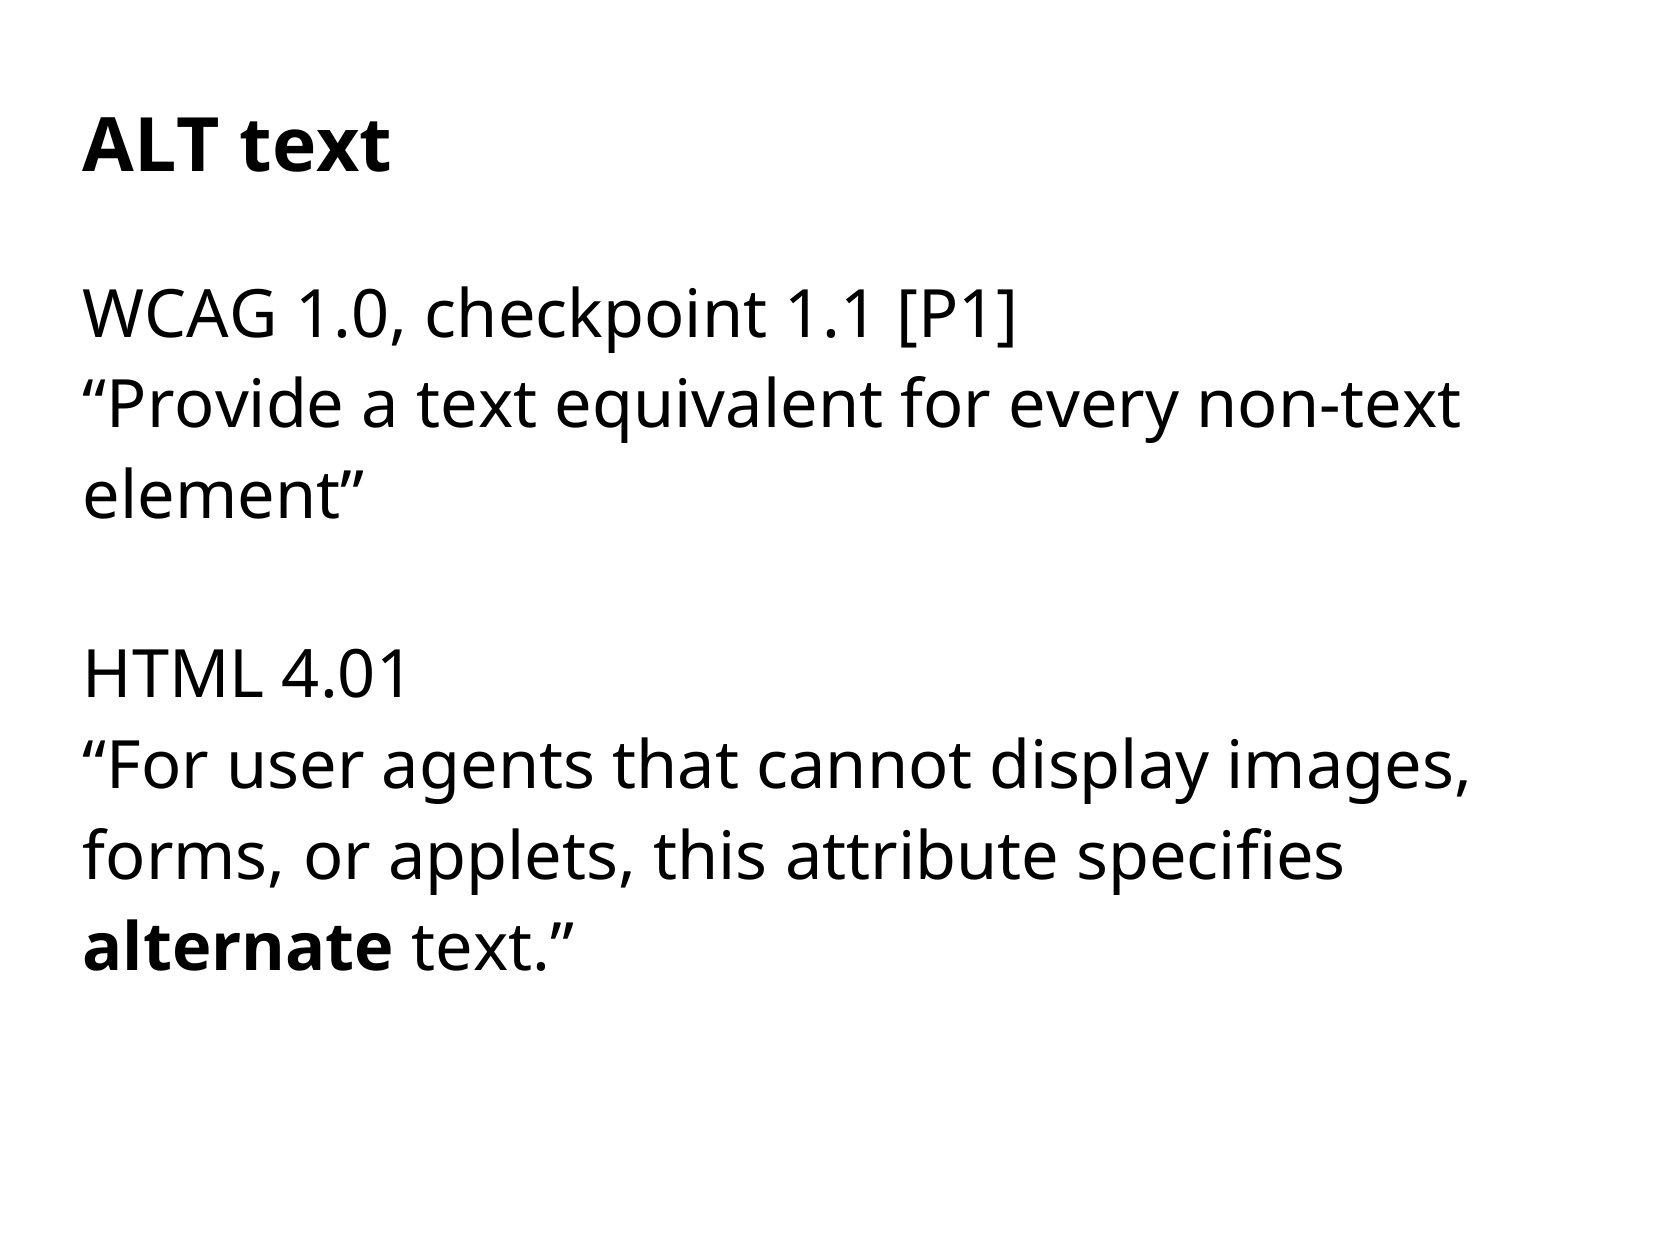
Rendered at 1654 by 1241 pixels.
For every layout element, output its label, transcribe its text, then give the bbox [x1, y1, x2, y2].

title ALT text [82, 86, 1571, 200]
list WCAG 1.0, checkpoint 1.1 [P1] “Provide a text equivalent for every non-text element” HTML 4.01 “For user agents that cannot display images, forms, or applets, this attribute specifies alternate text.” [82, 265, 1571, 1137]
